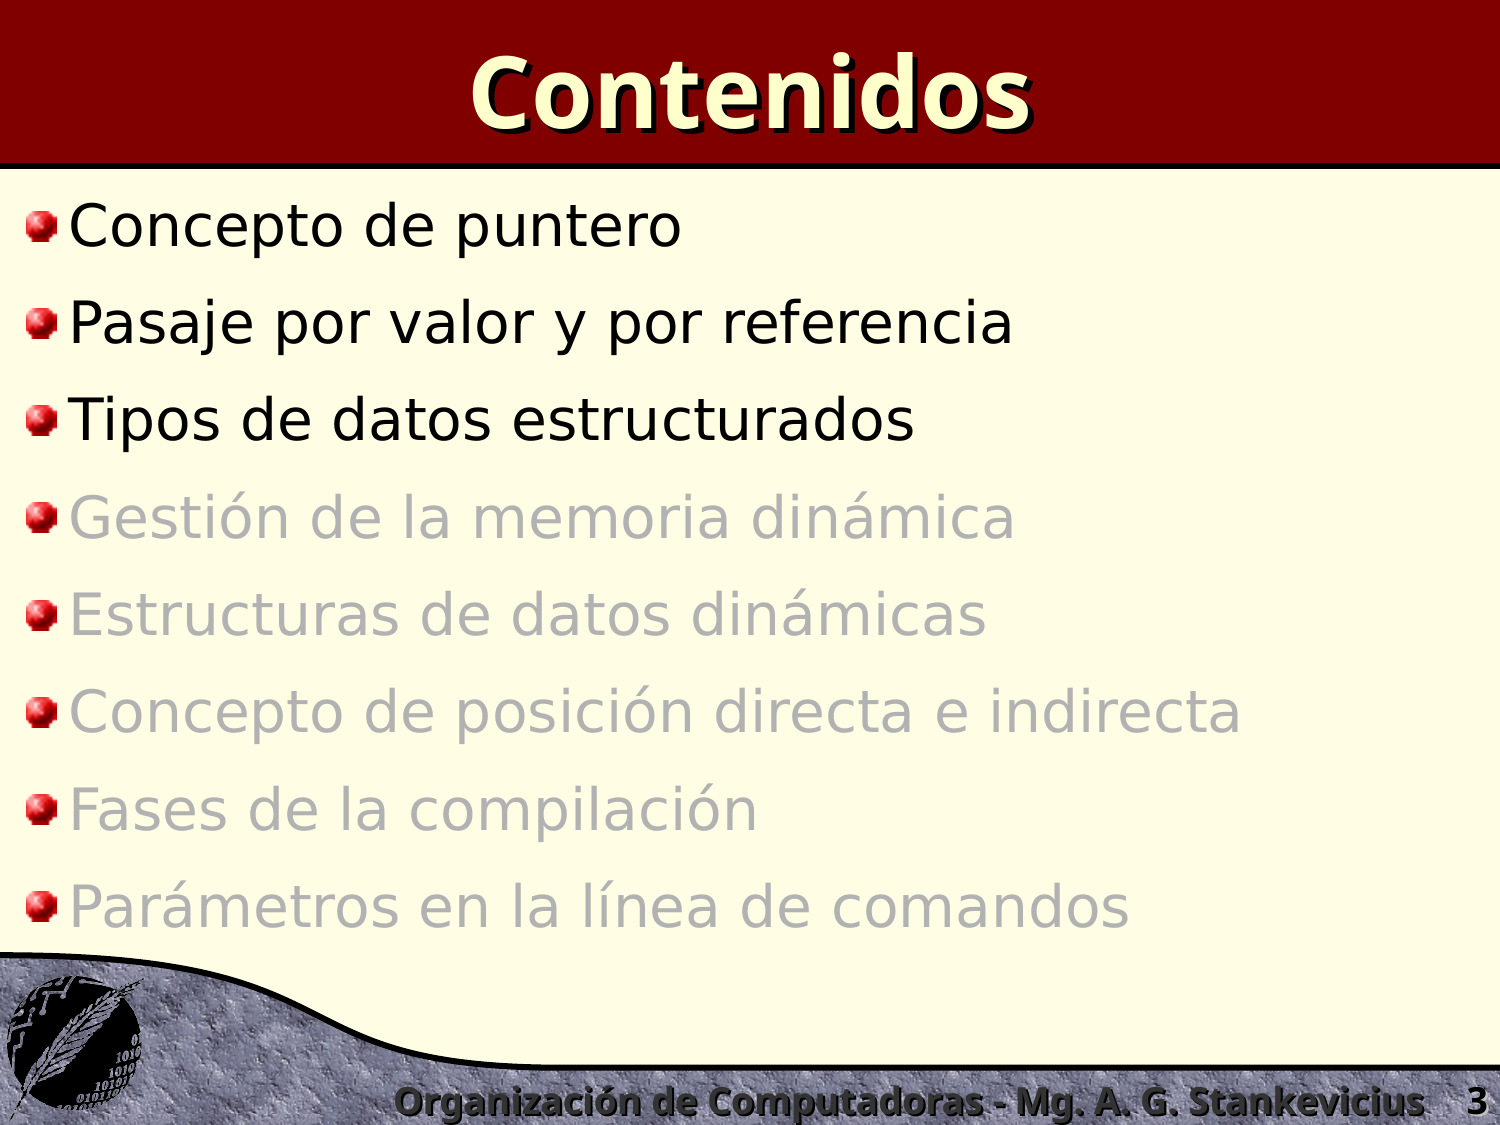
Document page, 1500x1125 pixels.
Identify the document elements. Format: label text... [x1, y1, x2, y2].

picture [448, 1100, 455, 1110]
list Concepto de puntero Pasaje por valor y por referencia Tipos de datos estructurados Gestión de la memoria dinámica Estructuras de datos dinámicas Concepto de posición directa e indirecta Fases de la compilación Parámetros en la línea de comandos [11, 192, 1486, 944]
picture [0, 959, 1500, 1125]
picture [802, 1100, 806, 1110]
title Contenidos [15, 5, 1485, 160]
picture [1058, 1100, 1065, 1110]
